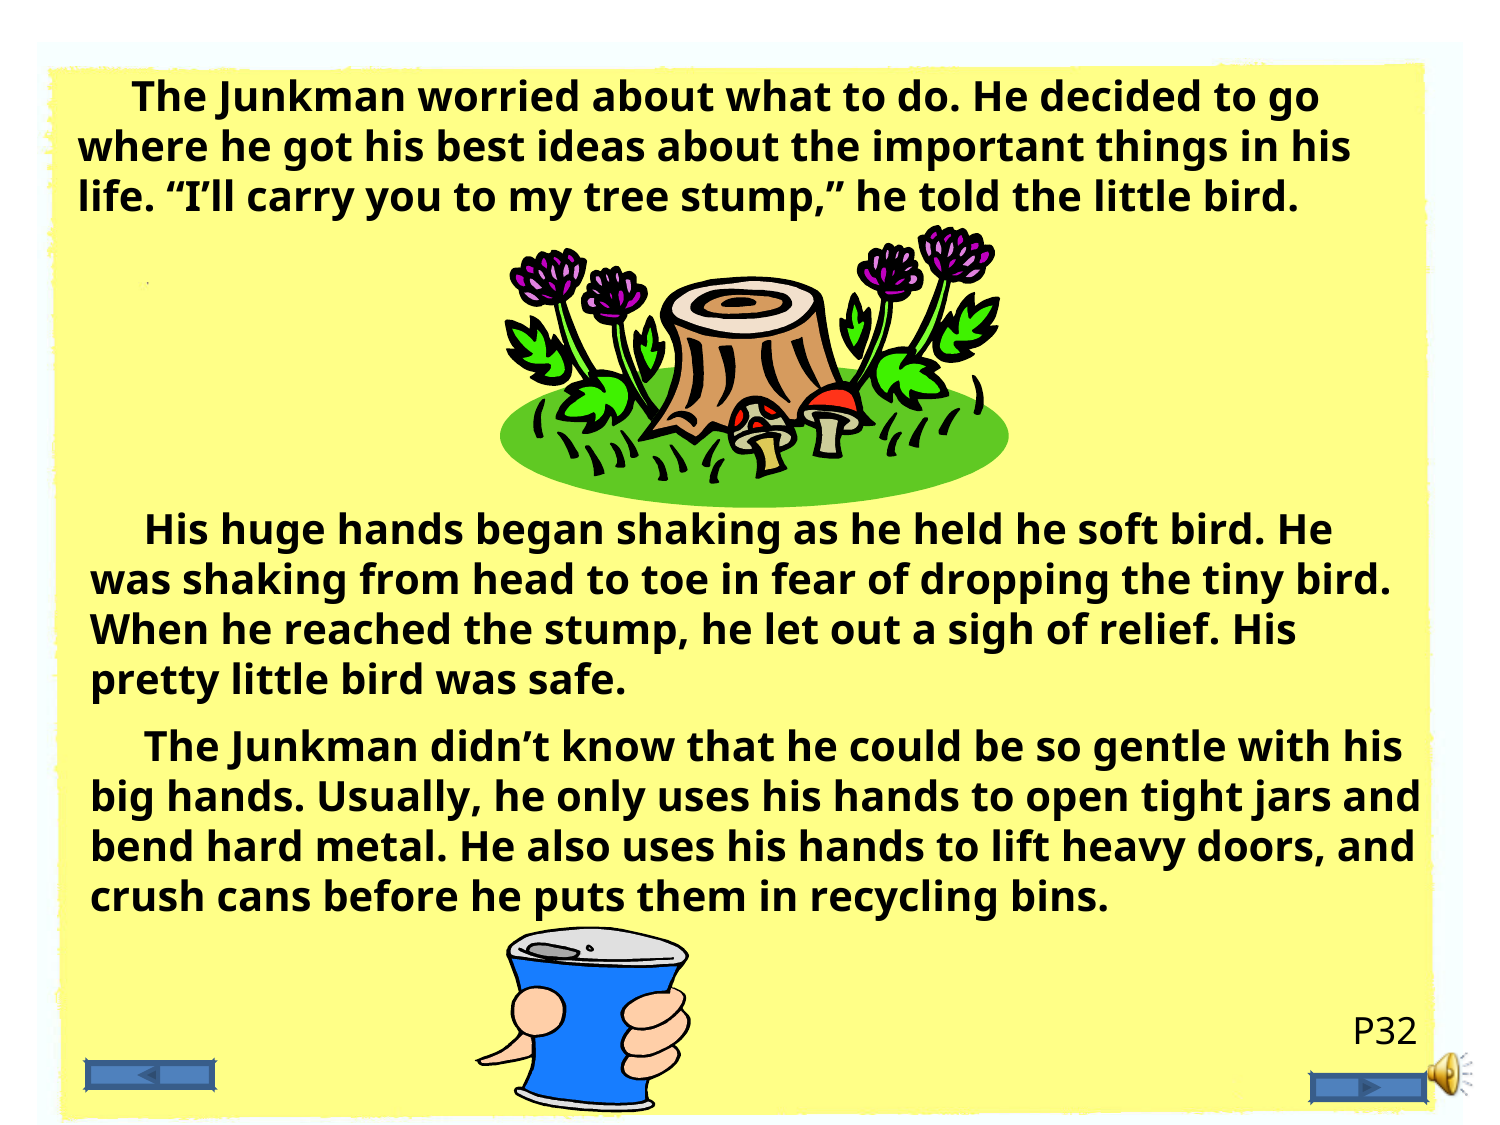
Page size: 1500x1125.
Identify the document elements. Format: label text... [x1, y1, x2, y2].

text_box The Junkman didn’t know that he could be so gentle with his big hands. Usually, he only uses his hands to open tight jars and bend hard metal. He also uses his hands to lift heavy doors, and crush cans before he puts them in recycling bins. [75, 712, 1438, 928]
picture [37, 42, 1477, 1125]
text_box [1313, 1074, 1426, 1101]
text_box His huge hands began shaking as he held he soft bird. He was shaking from head to toe in fear of dropping the tiny bird. When he reached the stump, he let out a sigh of relief. His pretty little bird was safe. [75, 495, 1426, 711]
text_box P32 [1337, 999, 1500, 1061]
text_box [89, 1062, 213, 1088]
text_box The Junkman worried about what to do. He decided to go where he got his best ideas about the important things in his life. “I’ll carry you to my tree stump,” he told the little bird. [62, 62, 1413, 228]
